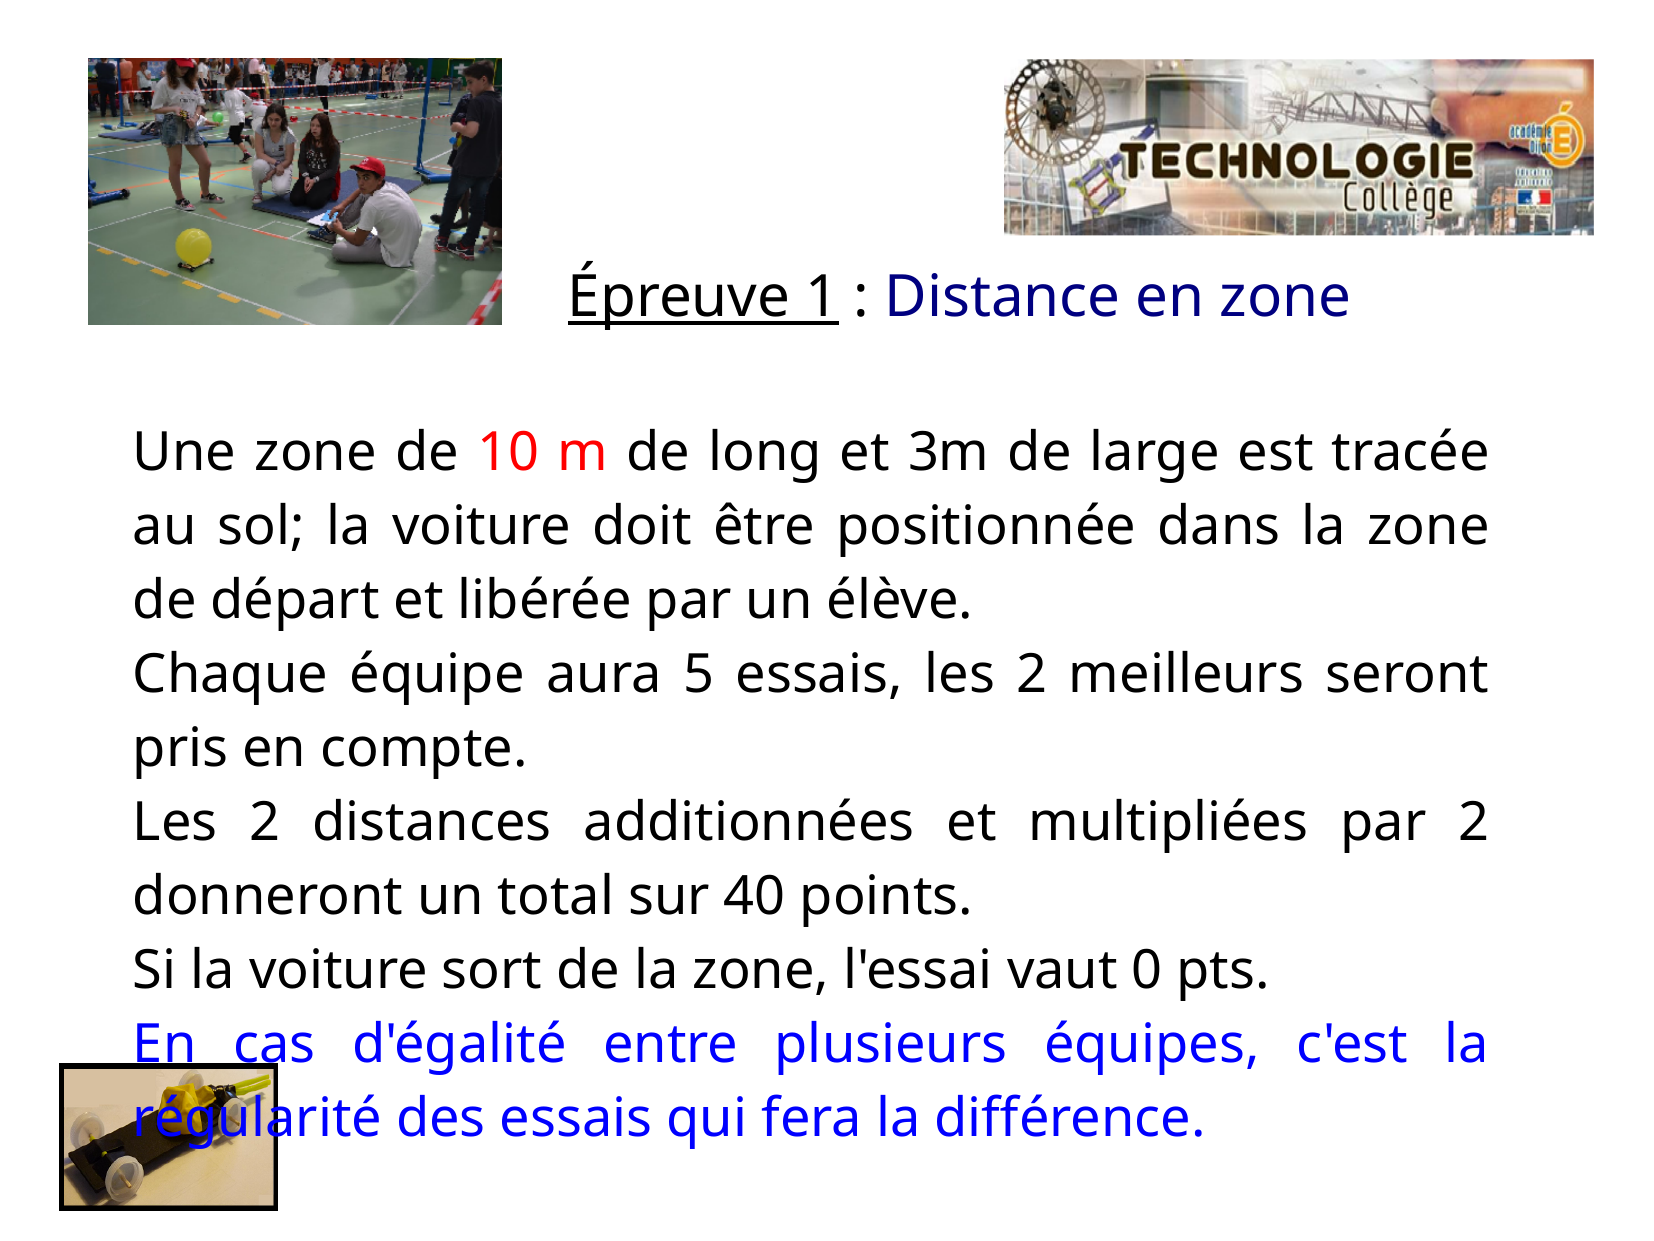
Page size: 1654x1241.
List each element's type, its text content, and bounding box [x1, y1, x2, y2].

picture [1003, 58, 1595, 237]
picture [88, 58, 502, 325]
text_box Épreuve 1 : Distance en zone Une zone de 10 m de long et 3m de large est tracée au sol; la voiture doit être positionnée dans la zone de départ et libérée par un élève. Chaque équipe aura 5 essais, les 2 meilleurs seront pris en compte. Les 2 distances additionnées et multipliées par 2 donneront un total sur 40 points. Si la voiture sort de la zone, l'essai vaut 0 pts. En cas d'égalité entre plusieurs équipes, c'est la régularité des essais qui fera la différence. [118, 246, 1506, 1192]
picture [59, 1062, 278, 1211]
